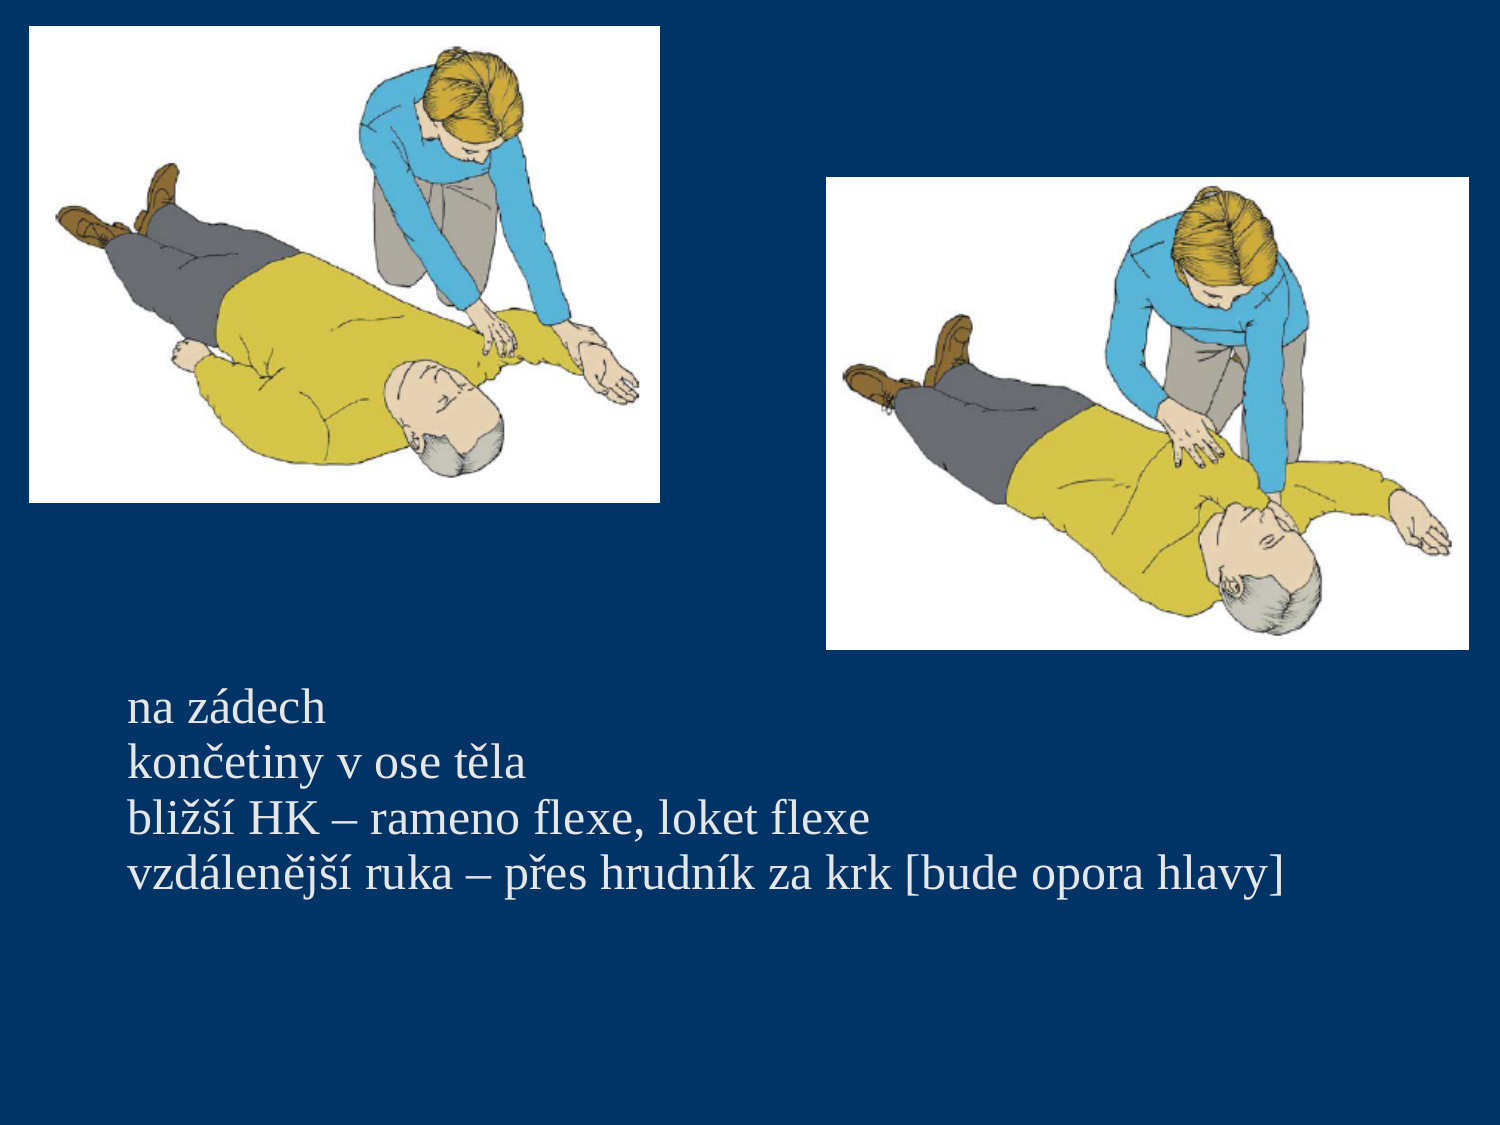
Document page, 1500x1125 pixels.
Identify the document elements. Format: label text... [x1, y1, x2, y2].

picture [826, 177, 1469, 650]
list na zádech končetiny v ose těla bližší HK – rameno flexe, loket flexe vzdálenější ruka – přes hrudník za krk [bude opora hlavy] [109, 679, 1500, 1029]
picture [29, 26, 660, 503]
